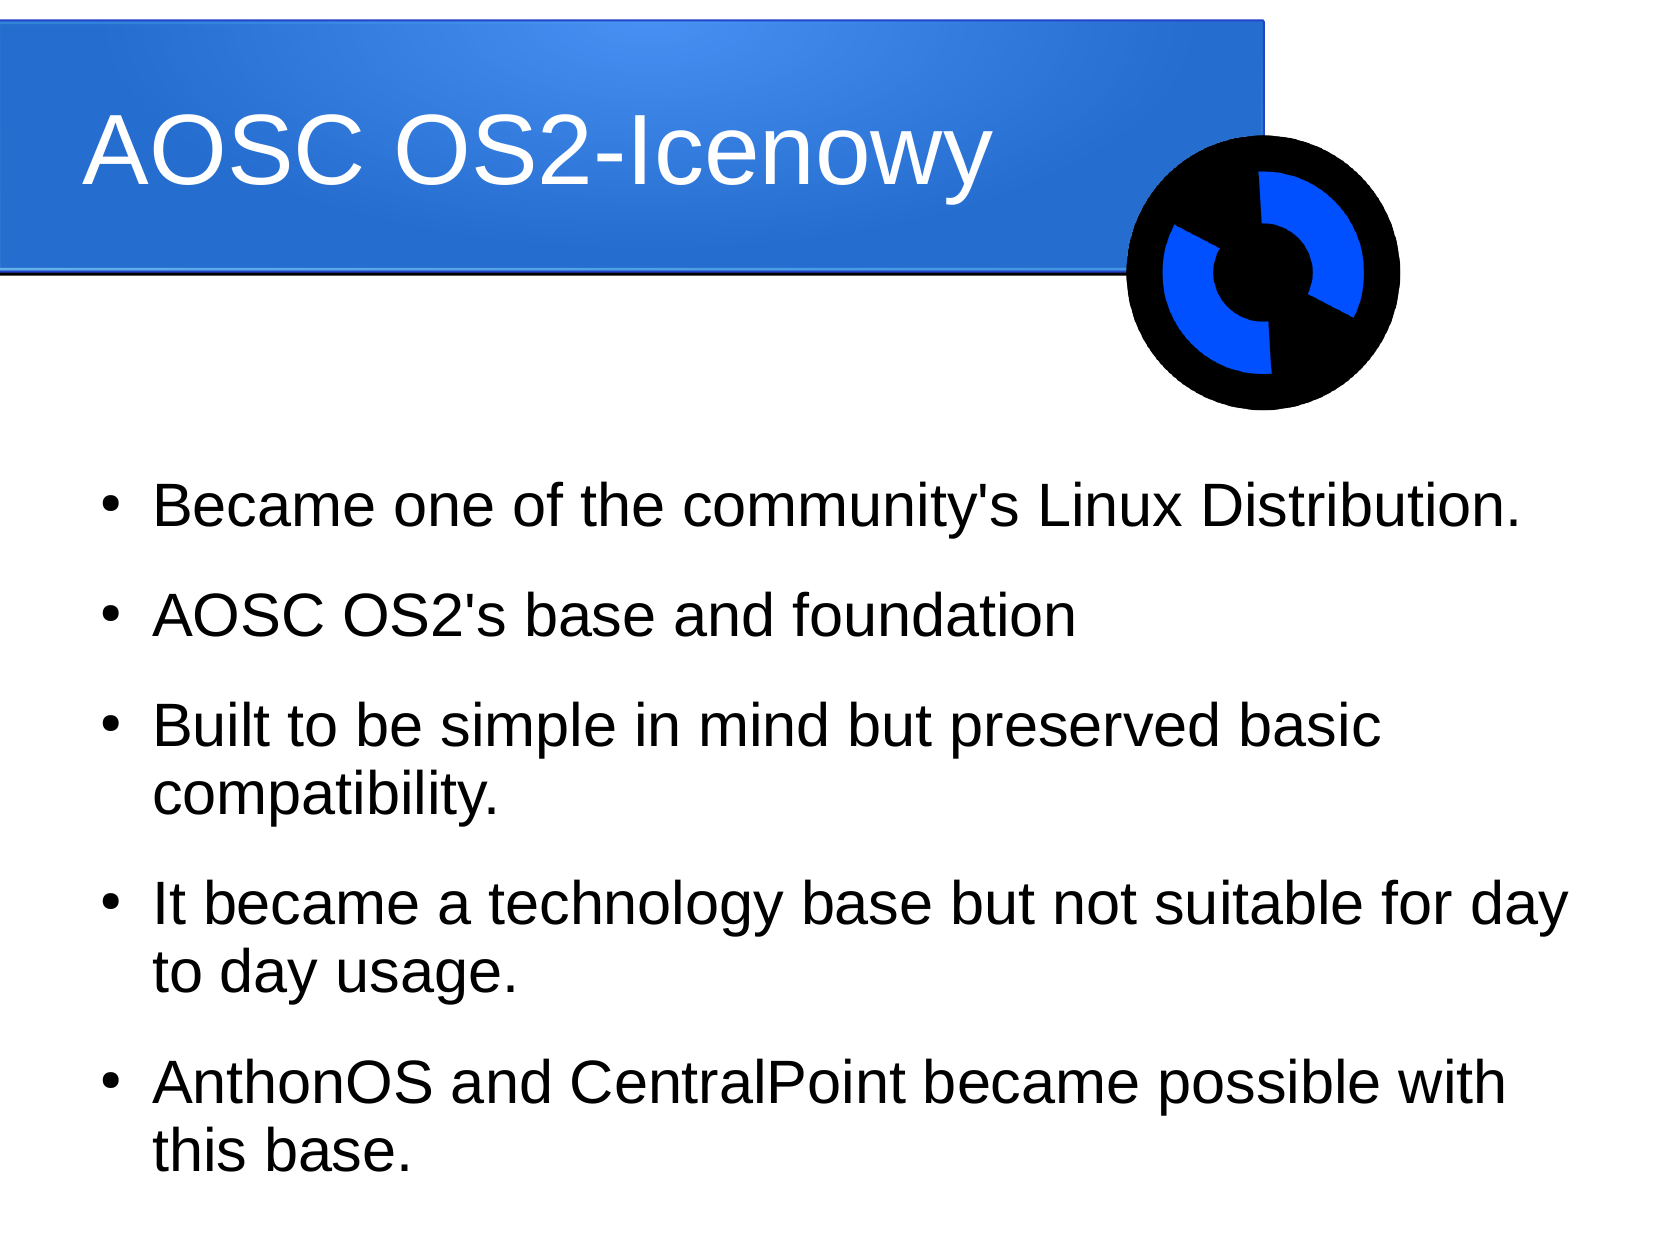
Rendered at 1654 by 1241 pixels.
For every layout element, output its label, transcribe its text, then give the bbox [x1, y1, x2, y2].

picture [1122, 131, 1404, 414]
title AOSC OS2-Icenowy [82, 47, 1235, 252]
list Became one of the community's Linux Distribution. AOSC OS2's base and foundation Built to be simple in mind but preserved basic compatibility. It became a technology base but not suitable for day to day usage. AnthonOS and CentralPoint became possible with this base. [82, 470, 1571, 1190]
